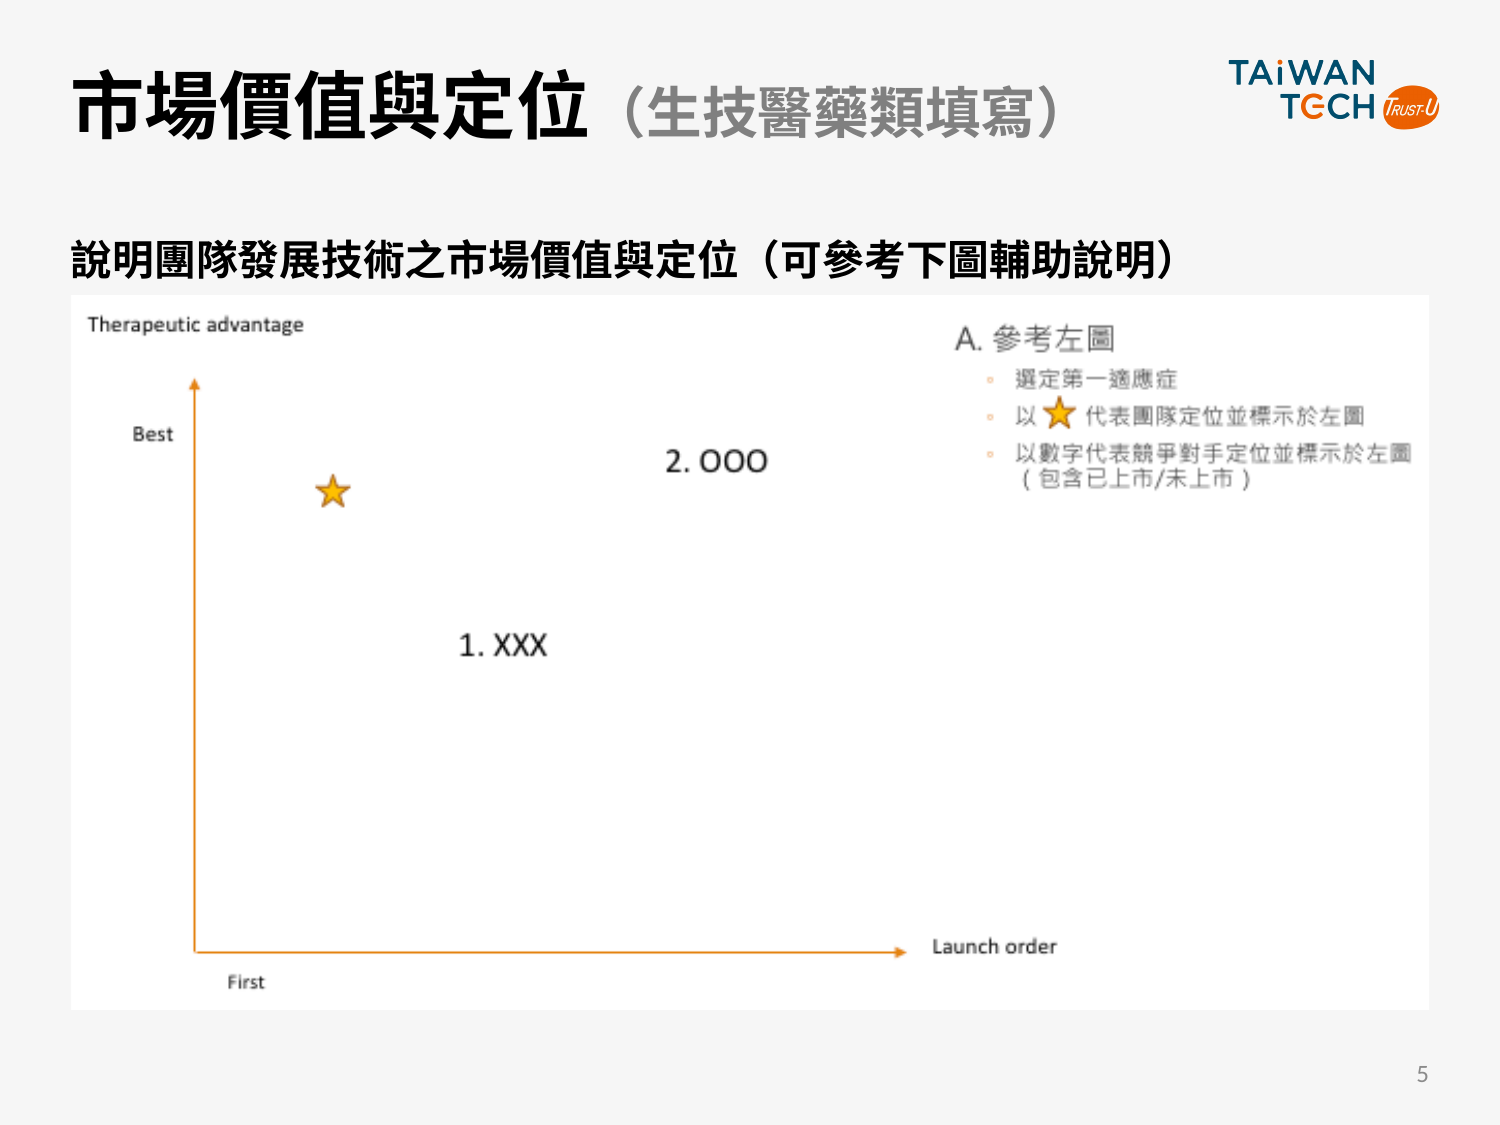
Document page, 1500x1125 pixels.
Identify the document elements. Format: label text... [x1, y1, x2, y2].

slide_number <編號> [1106, 1042, 1445, 1103]
picture [70, 295, 1430, 1010]
title 市場價值與定位（生技醫藥類填寫） [55, 33, 1444, 156]
list 說明團隊發展技術之市場價值與定位（可參考下圖輔助說明） [55, 200, 1444, 1021]
